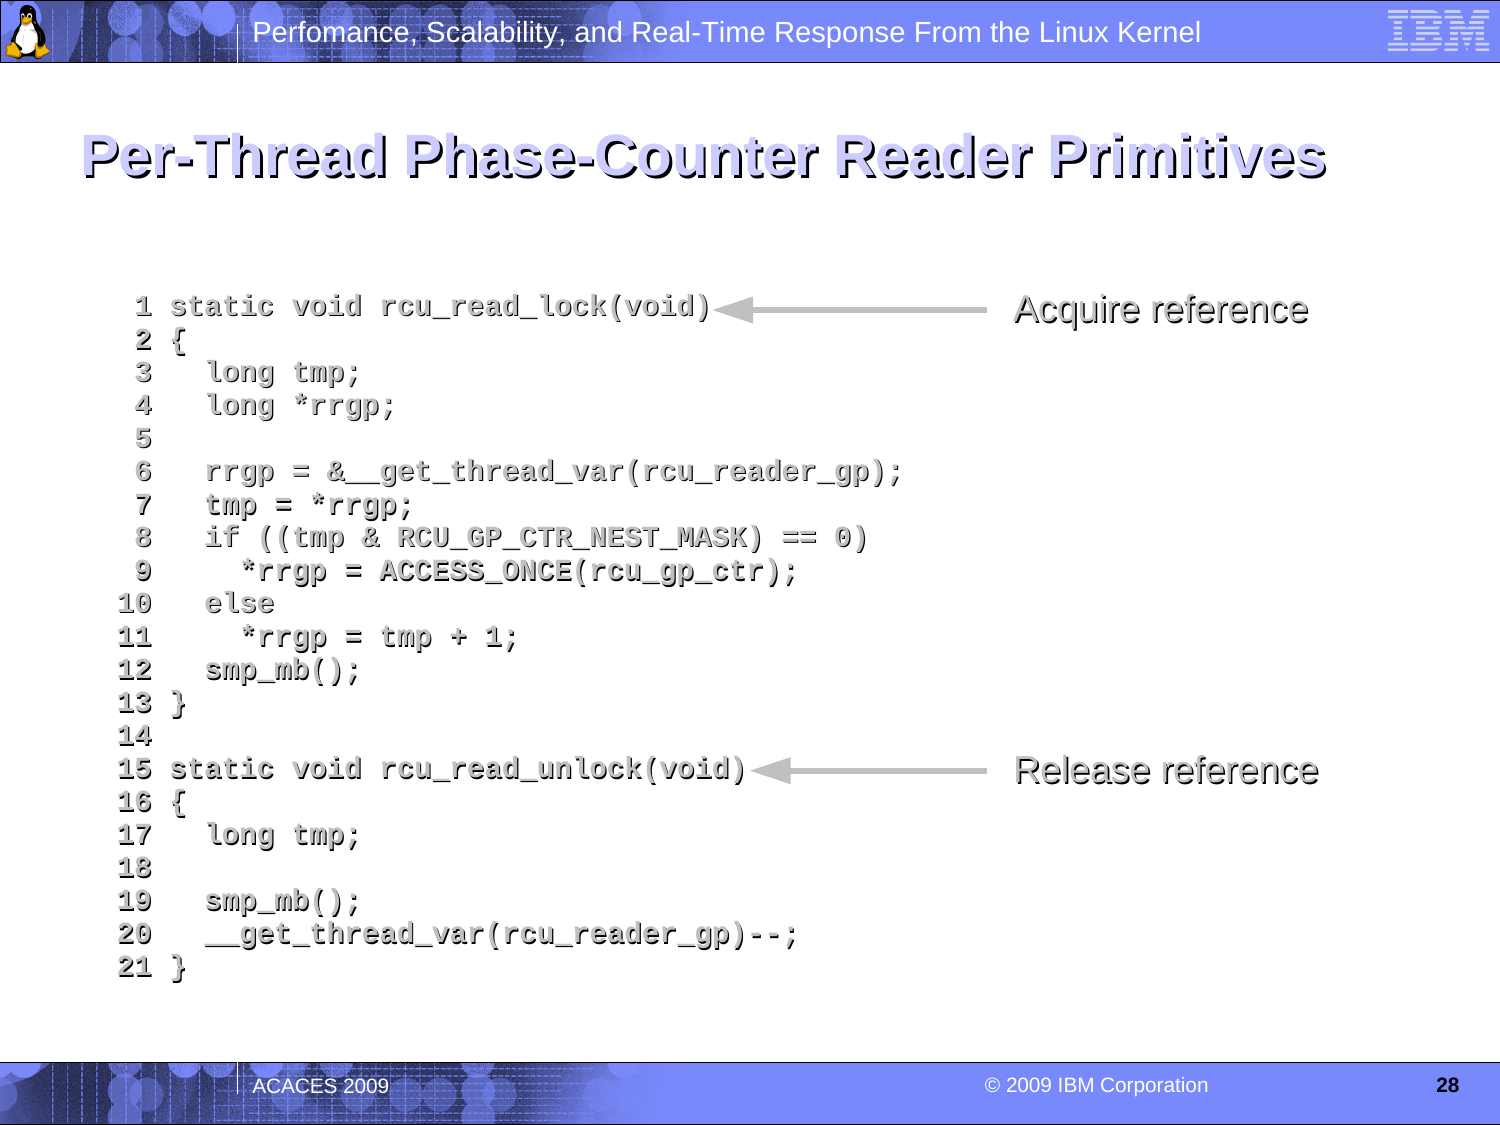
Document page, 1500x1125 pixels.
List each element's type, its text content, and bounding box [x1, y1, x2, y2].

list 1 static void rcu_read_lock(void) 2 { 3 long tmp; 4 long *rrgp; 5 6 rrgp = &__get_thread_var(rcu_reader_gp); 7 tmp = *rrgp; 8 if ((tmp & RCU_GP_CTR_NEST_MASK) == 0) 9 *rrgp = ACCESS_ONCE(rcu_gp_ctr); 10 else 11 *rrgp = tmp + 1; 12 smp_mb(); 13 } 14 15 static void rcu_read_unlock(void) 16 { 17 long tmp; 18 19 smp_mb(); 20 __get_thread_var(rcu_reader_gp)--; 21 } [99, 291, 1389, 1022]
text_box Release reference [998, 741, 1334, 798]
title Per-Thread Phase-Counter Reader Primitives [79, 116, 1433, 199]
picture [1, 1, 1500, 62]
picture [0, 1063, 1500, 1124]
text_box Acquire reference [998, 280, 1324, 338]
